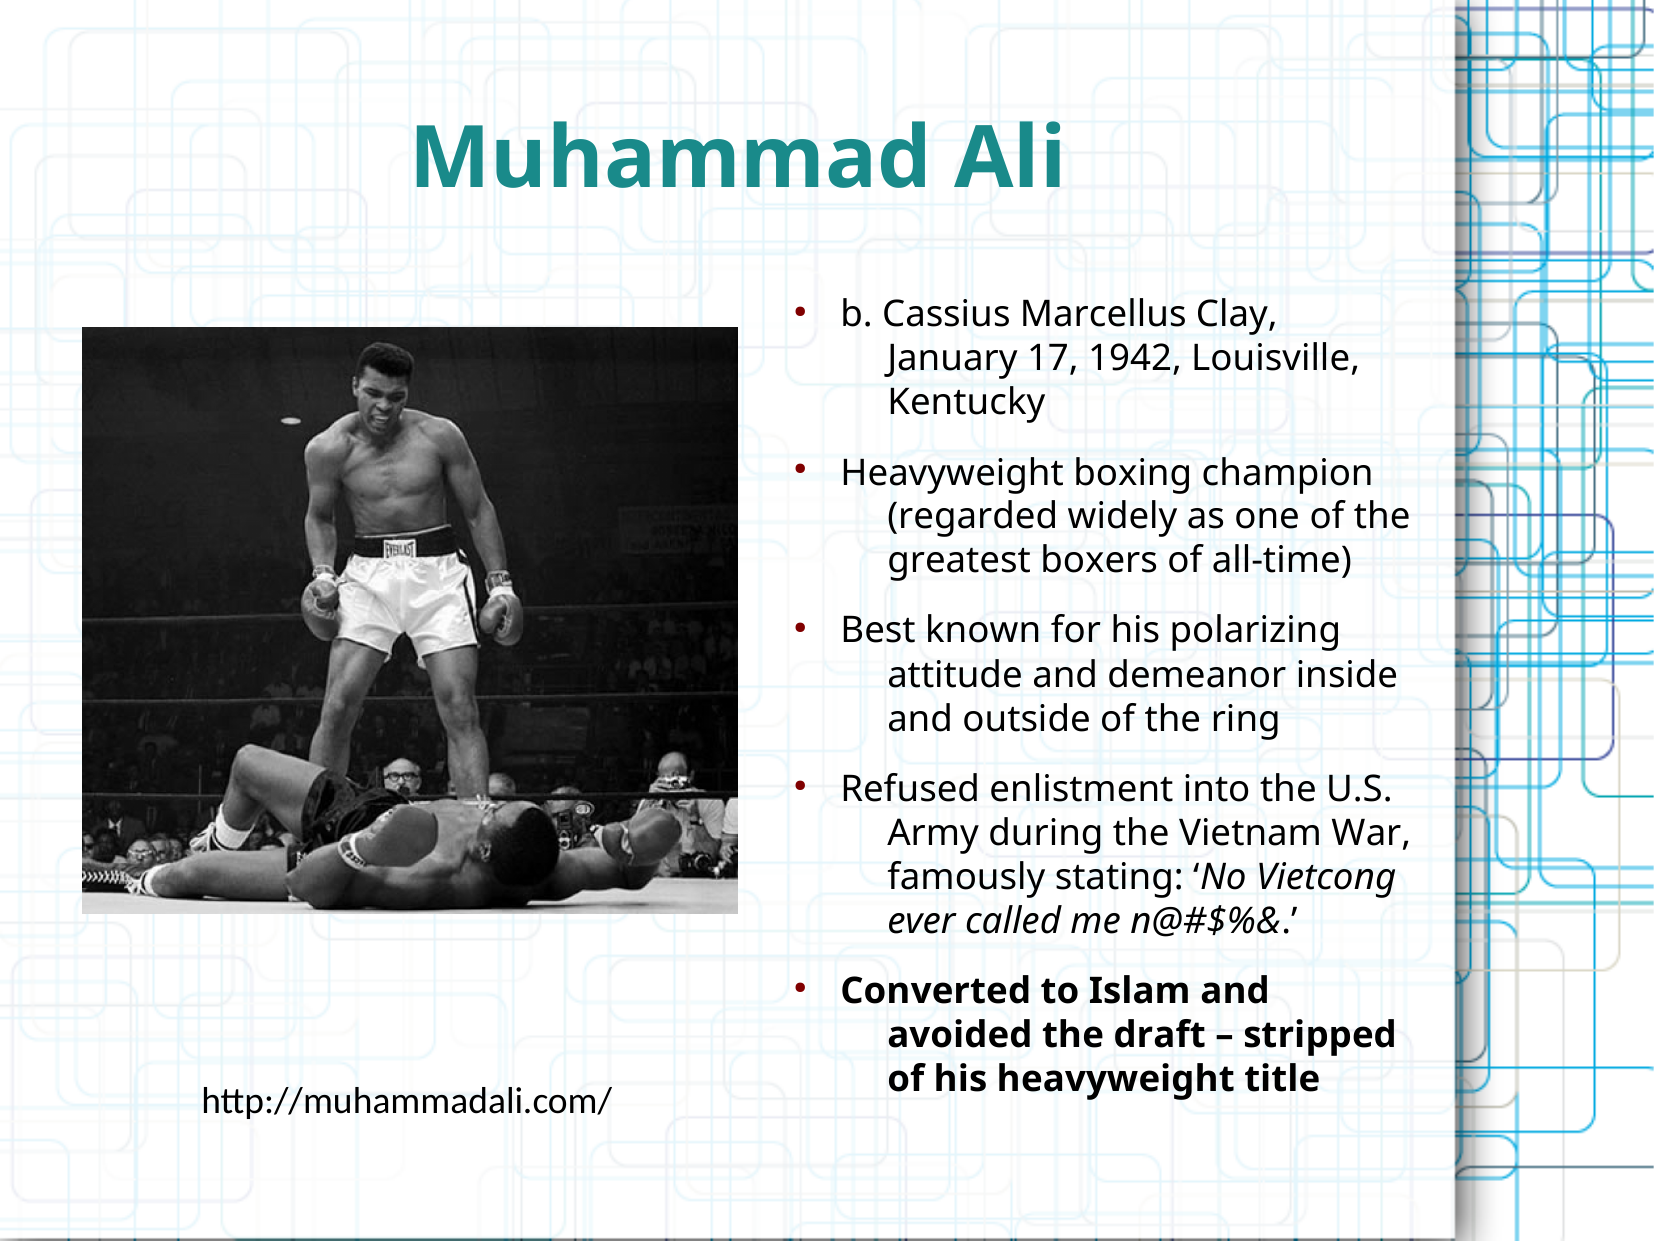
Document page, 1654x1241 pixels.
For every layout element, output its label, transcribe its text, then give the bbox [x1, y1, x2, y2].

text_box http://muhammadali.com/ [187, 1069, 628, 1174]
list b. Cassius Marcellus Clay, January 17, 1942, Louisville, Kentucky Heavyweight boxing champion (regarded widely as one of the greatest boxers of all-time) Best known for his polarizing attitude and demeanor inside and outside of the ring Refused enlistment into the U.S. Army during the Vietnam War, famously stating: ‘No Vietcong ever called me n@#$%&.’ Converted to Islam and avoided the draft – stripped of his heavyweight title [762, 290, 1418, 1109]
picture [82, 327, 738, 914]
title Muhammad Ali [58, 49, 1418, 257]
